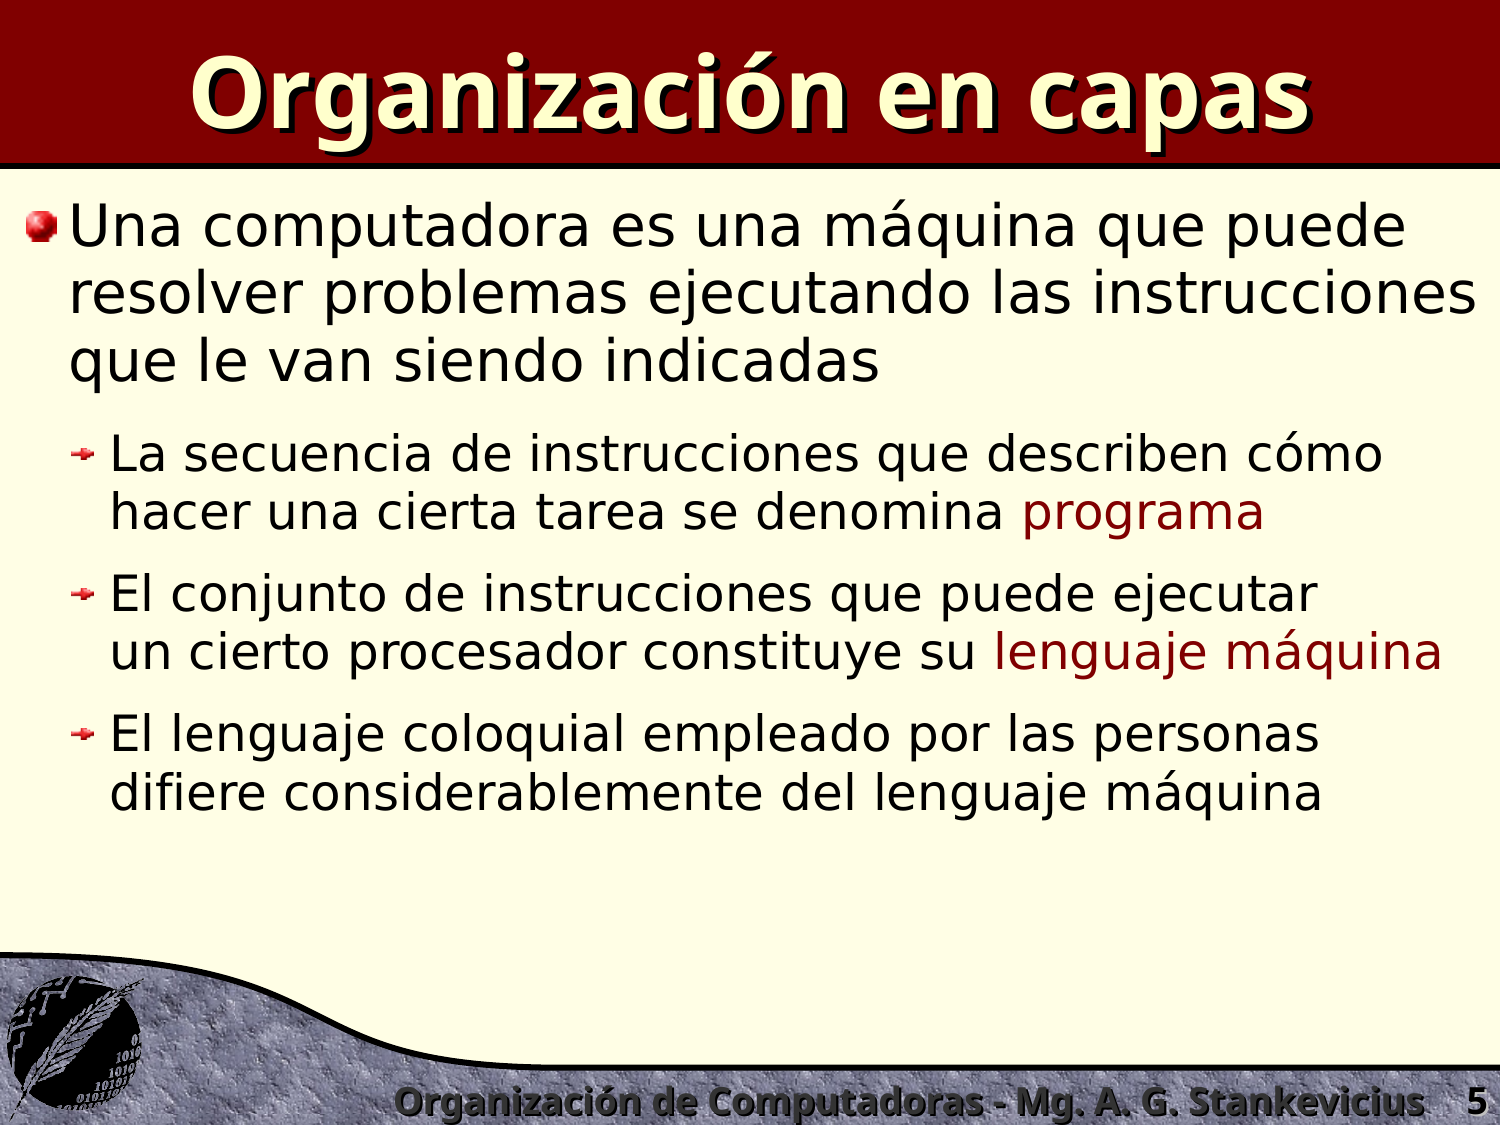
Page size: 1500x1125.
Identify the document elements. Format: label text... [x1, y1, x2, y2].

picture [802, 1100, 806, 1110]
list Una computadora es una máquina que puede resolver problemas ejecutando las instrucciones que le van siendo indicadas La secuencia de instrucciones que describen cómo hacer una cierta tarea se denomina programa El conjunto de instrucciones que puede ejecutar un cierto procesador constituye su lenguaje máquina El lenguaje coloquial empleado por las personas difiere considerablemente del lenguaje máquina [11, 192, 1486, 935]
picture [0, 959, 1500, 1125]
picture [448, 1100, 455, 1110]
title Organización en capas [15, 5, 1485, 160]
picture [1058, 1100, 1065, 1110]
